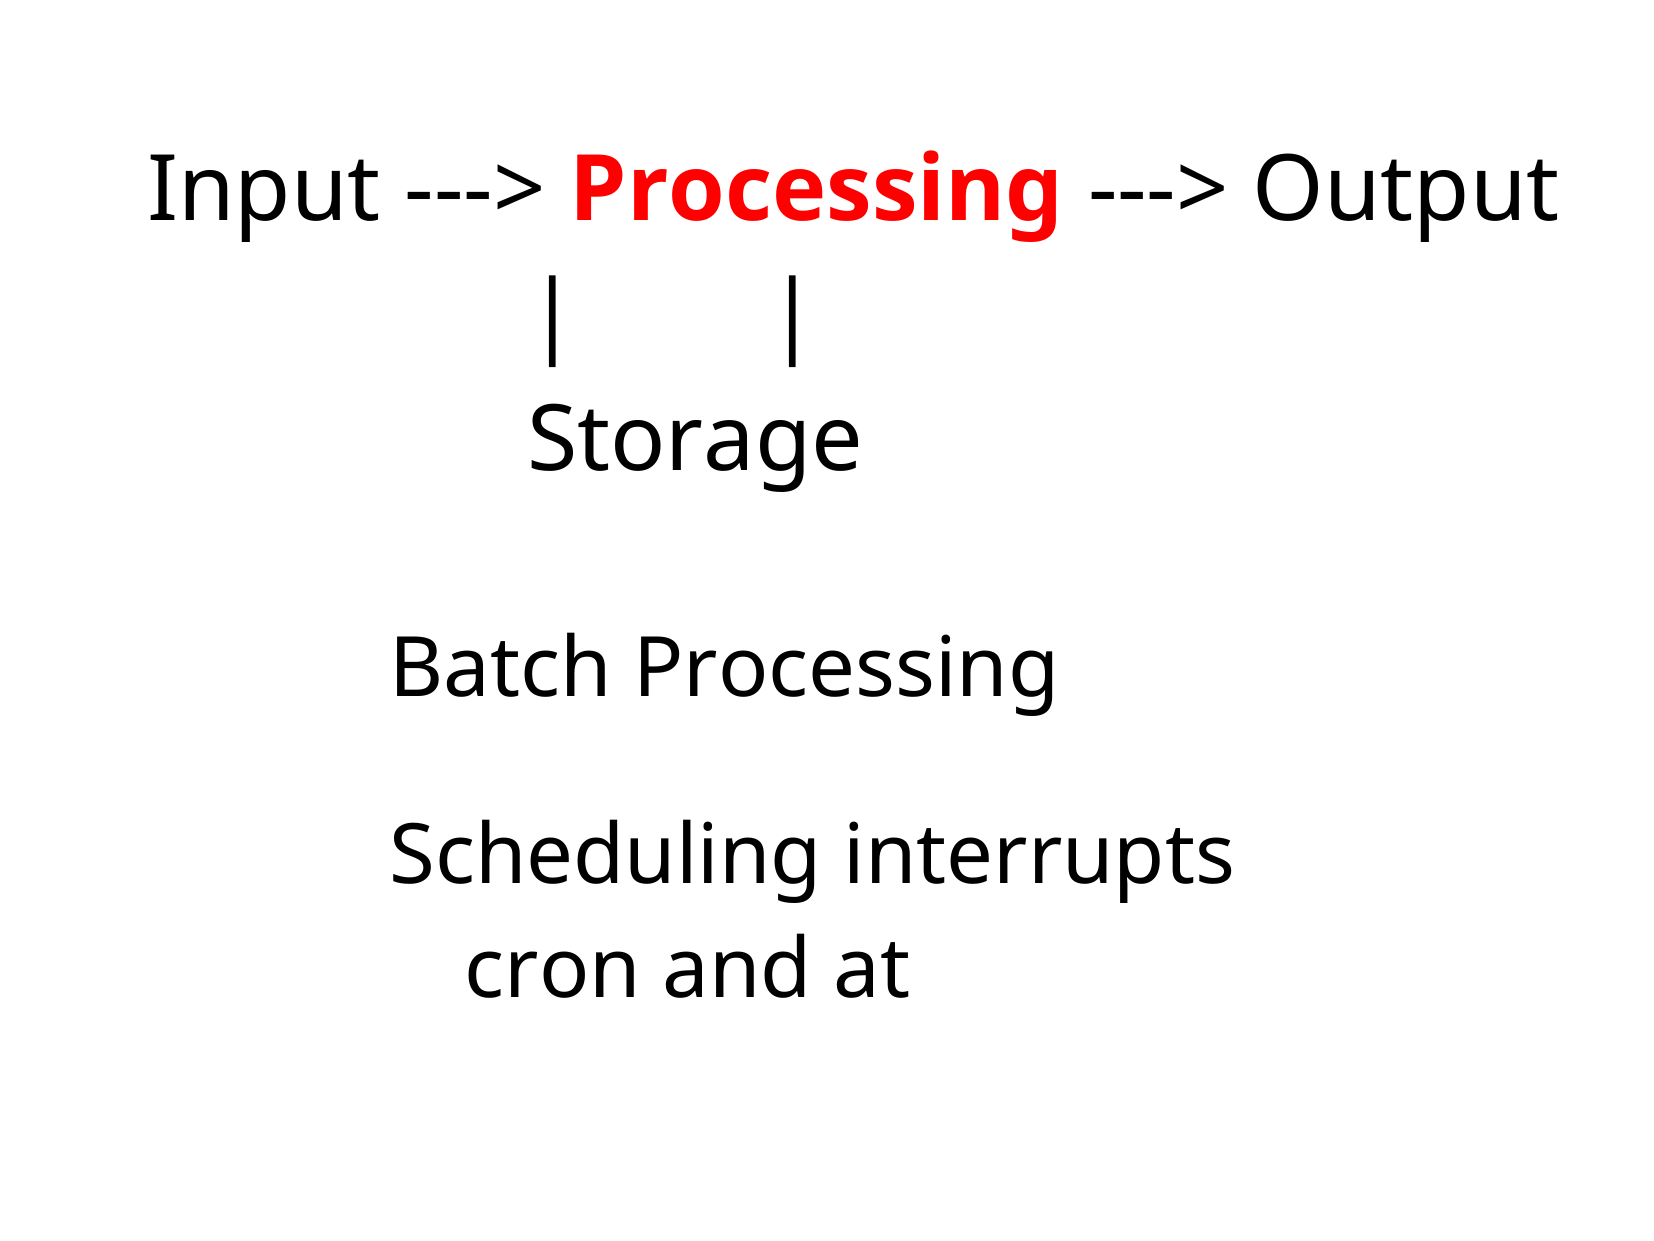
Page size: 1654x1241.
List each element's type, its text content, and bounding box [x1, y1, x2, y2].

text_box Scheduling interrupts cron and at [375, 787, 1351, 1013]
text_box Input ---> Processing ---> Output | | Storage [132, 114, 1523, 451]
text_box Batch Processing [375, 600, 1054, 712]
